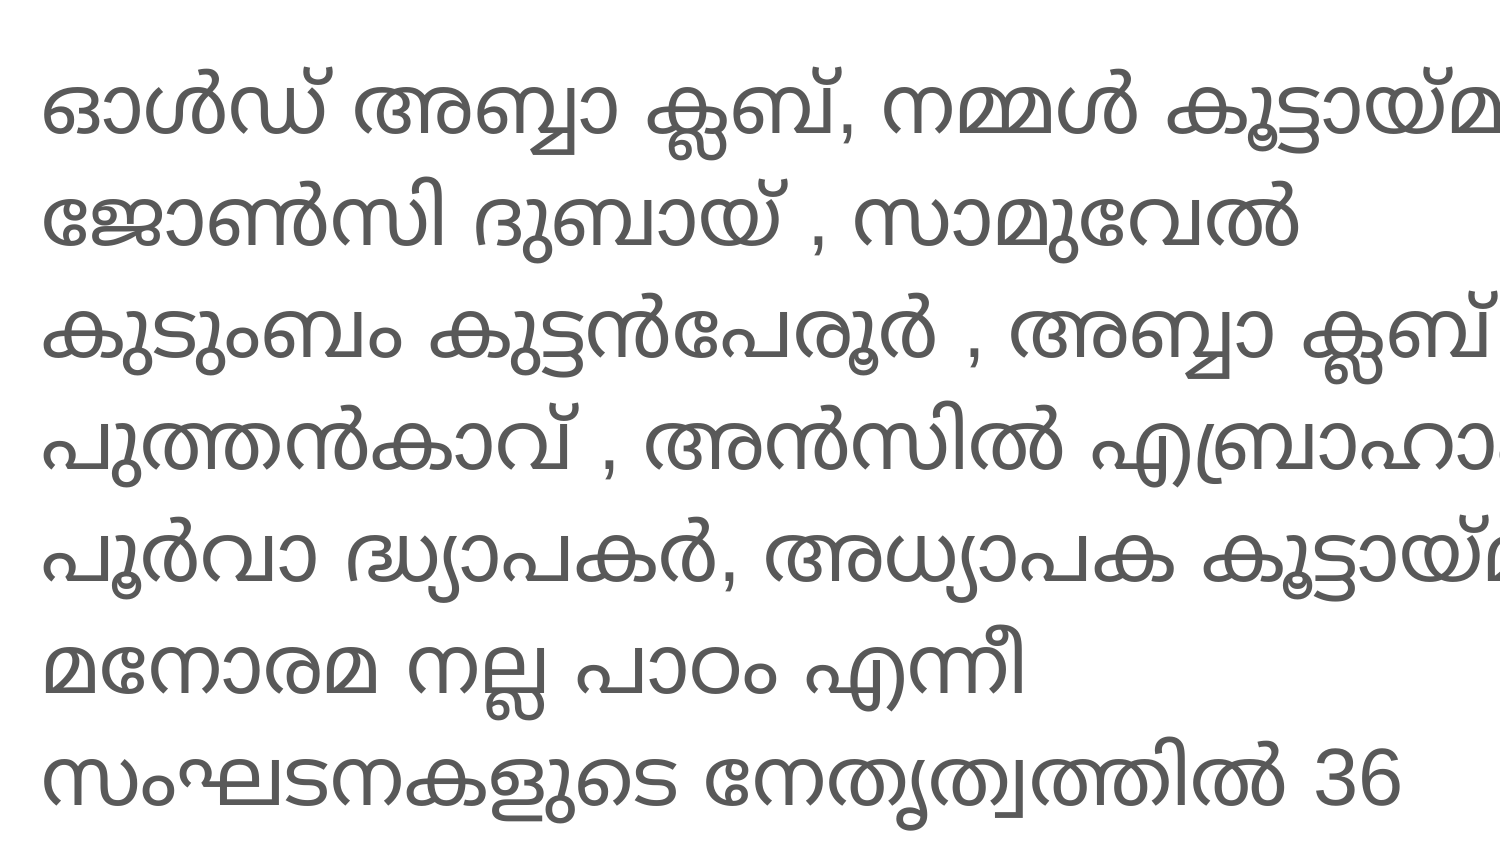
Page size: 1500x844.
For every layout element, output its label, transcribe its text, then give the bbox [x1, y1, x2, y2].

text_box ഓൾഡ് അബ്ബാ ക്ലബ്, നമ്മൾ കൂട്ടായ്മ , ജോൺസി ദുബായ് , സാമുവേൽ കുടുംബം കുട്ടൻപേരൂർ , അബ്ബാ ക്ലബ് പുത്തൻകാവ് , അൻസിൽ എബ്രാഹാം , പൂർവാ ദ്ധ്യാപകർ, അധ്യാപക കൂട്ടായ്മ , മനോരമ നല്ല പാഠം എന്നീ സംഘടനകളുടെ നേതൃത്വത്തിൽ 36 ഫോണുകൾ കുഞ്ഞുങ്ങൾക്കു നൽകി. [26, 22, 1500, 844]
